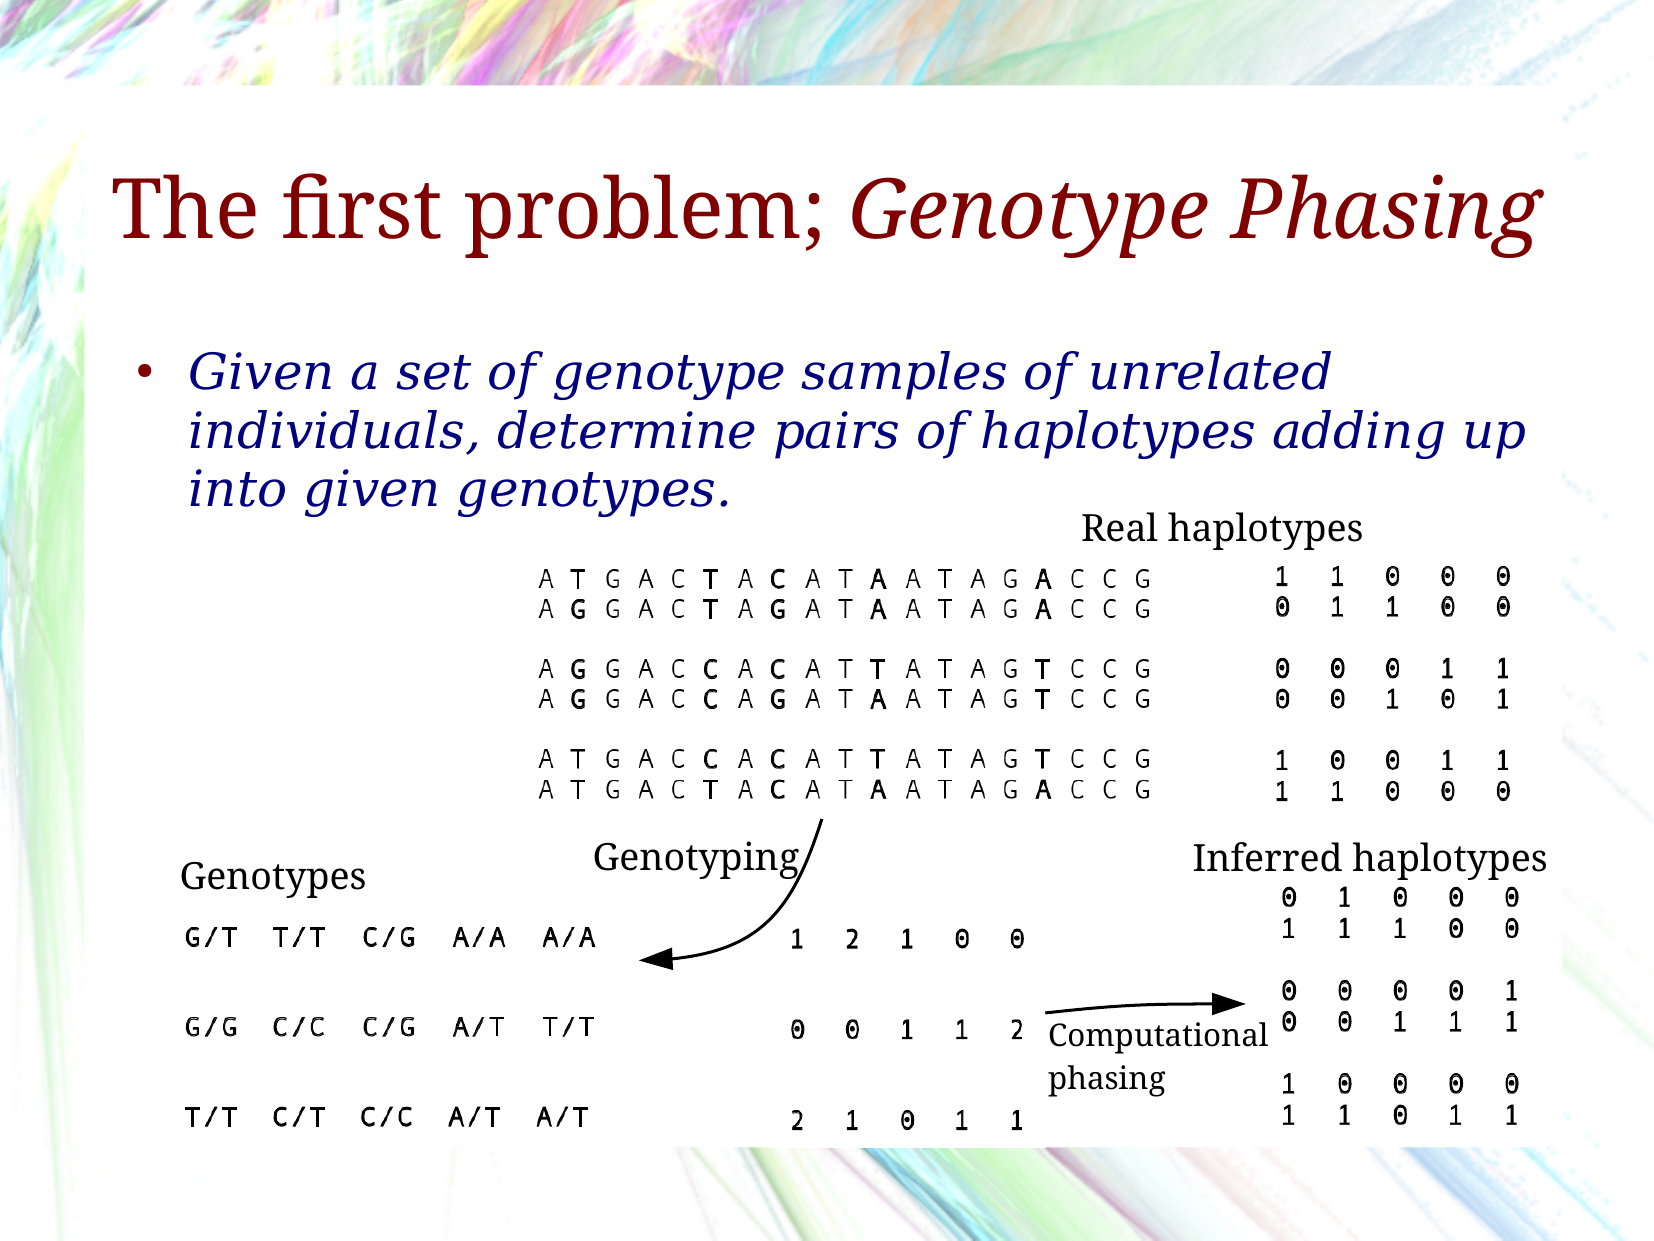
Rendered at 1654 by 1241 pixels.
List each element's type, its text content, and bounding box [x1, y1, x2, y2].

text_box Computational phasing [1033, 1005, 1273, 1101]
picture [0, 0, 1654, 1241]
text_box Real haplotypes [1066, 493, 1362, 557]
title The first problem; Genotype Phasing [82, 109, 1571, 303]
text_box Genotyping [577, 822, 806, 886]
list Given a set of genotype samples of unrelated individuals, determine pairs of haplotypes adding up into given genotypes. [118, 343, 1571, 1148]
text_box Inferred haplotypes [1177, 824, 1537, 888]
text_box Genotypes [164, 841, 373, 905]
